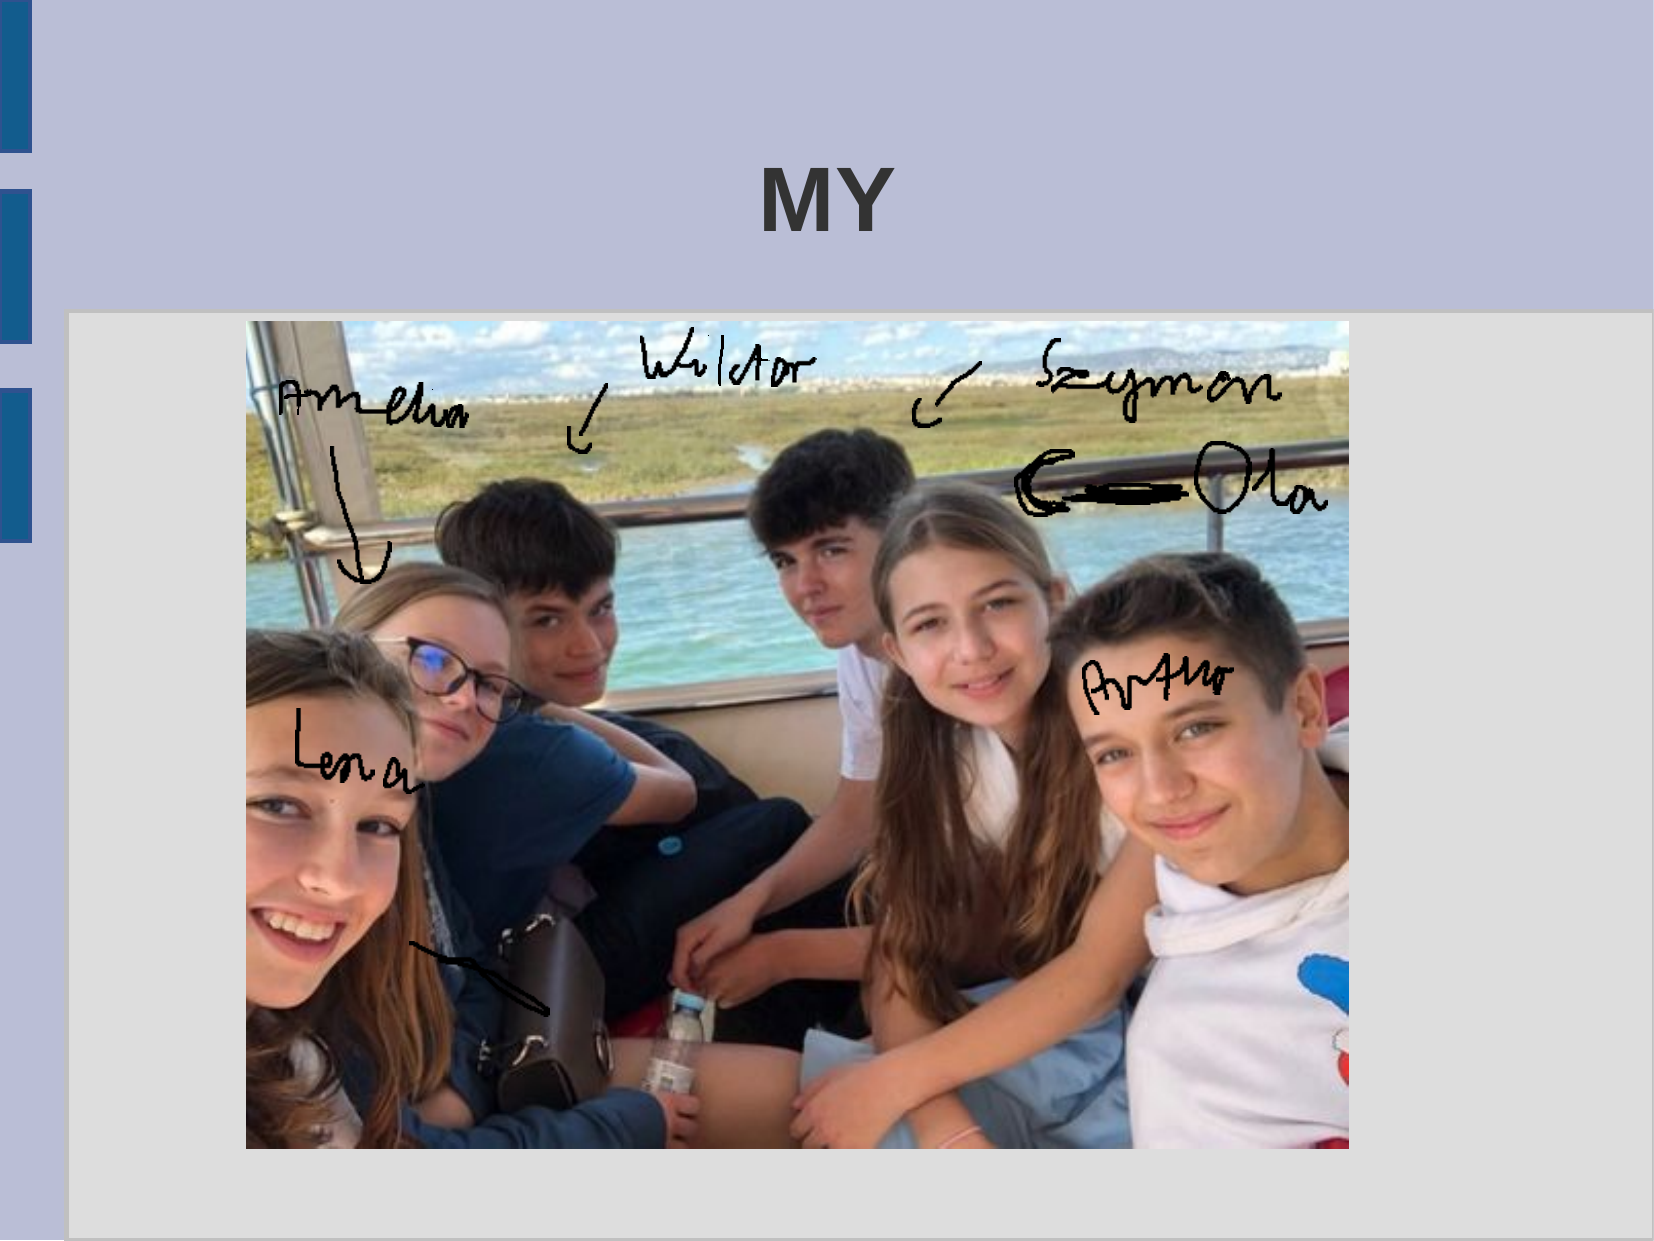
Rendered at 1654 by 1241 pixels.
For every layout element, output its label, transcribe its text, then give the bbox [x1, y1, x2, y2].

title MY [121, 91, 1534, 299]
picture [246, 321, 1349, 1150]
